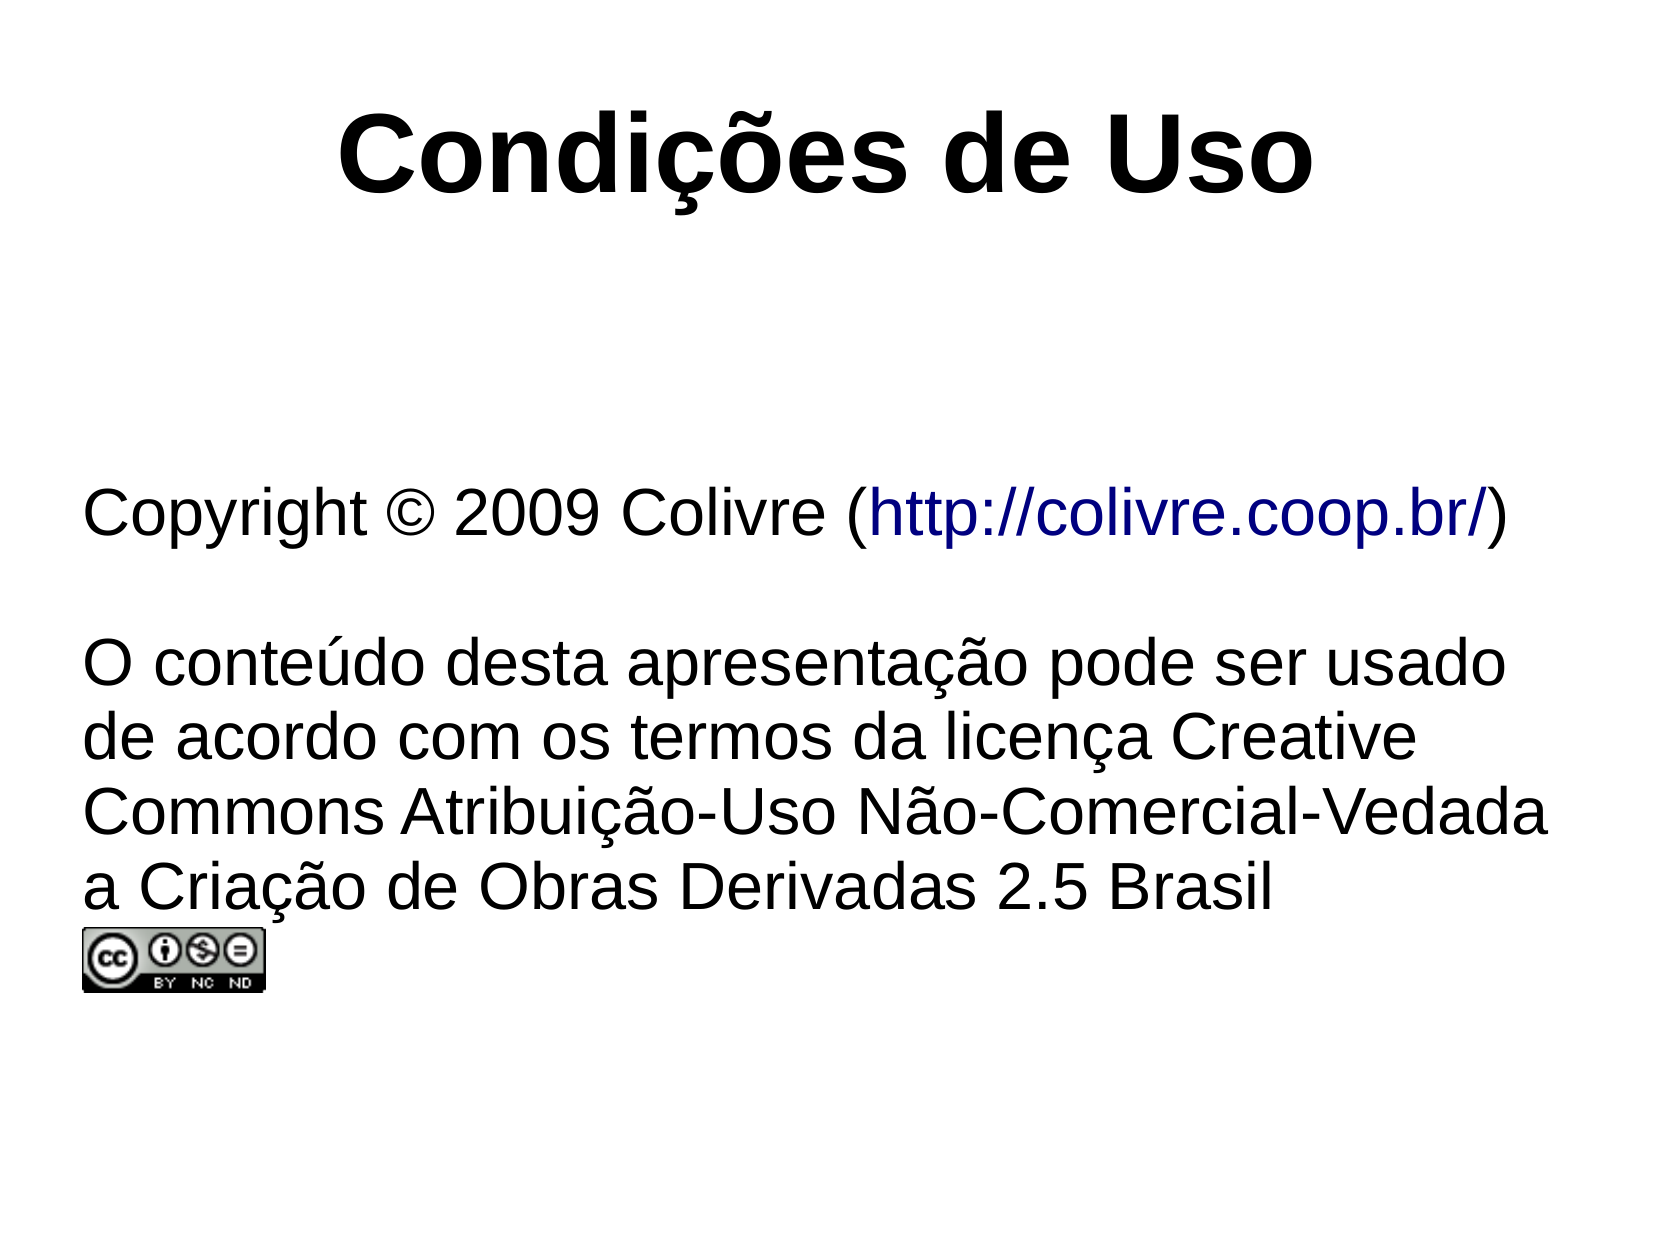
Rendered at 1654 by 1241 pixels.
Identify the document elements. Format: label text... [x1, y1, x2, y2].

subtitle Copyright © 2009 Colivre (http://colivre.coop.br/) O conteúdo desta apresentação pode ser usado de acordo com os termos da licença Creative Commons Atribuição-Uso Não-Comercial-Vedada a Criação de Obras Derivadas 2.5 Brasil [82, 297, 1571, 1102]
picture [82, 927, 266, 993]
title Condições de Uso [82, 56, 1571, 250]
